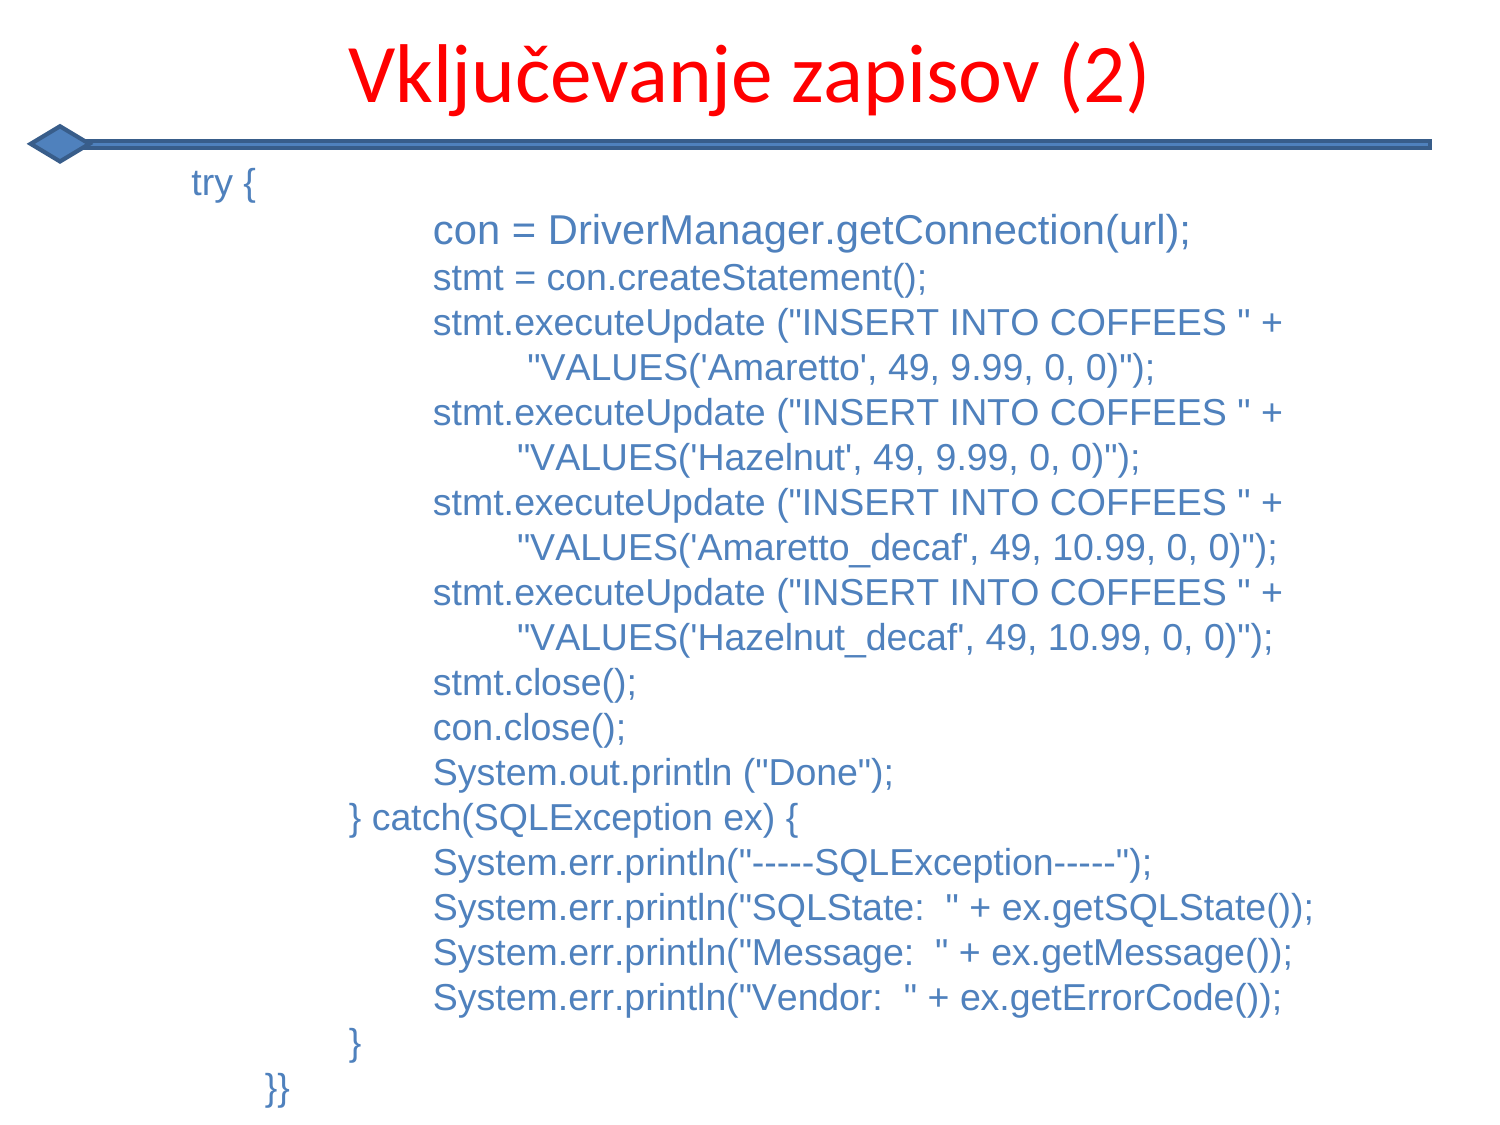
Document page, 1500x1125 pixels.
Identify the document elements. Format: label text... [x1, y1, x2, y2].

title Vključevanje zapisov (2) [75, 0, 1426, 138]
text_box try { con = DriverManager.getConnection(url); stmt = con.createStatement(); stmt.executeUpdate ("INSERT INTO COFFEES " + "VALUES('Amaretto', 49, 9.99, 0, 0)"); stmt.executeUpdate ("INSERT INTO COFFEES " + "VALUES('Hazelnut', 49, 9.99, 0, 0)"); stmt.executeUpdate ("INSERT INTO COFFEES " + "VALUES('Amaretto_decaf', 49, 10.99, 0, 0)"); stmt.executeUpdate ("INSERT INTO COFFEES " + "VALUES('Hazelnut_decaf', 49, 10.99, 0, 0)"); stmt.close(); con.close(); System.out.println ("Done"); } catch(SQLException ex) { System.err.println("-----SQLException-----"); System.err.println("SQLState: " + ex.getSQLState()); System.err.println("Message: " + ex.getMessage()); System.err.println("Vendor: " + ex.getErrorCode()); } }} [166, 150, 1330, 1116]
